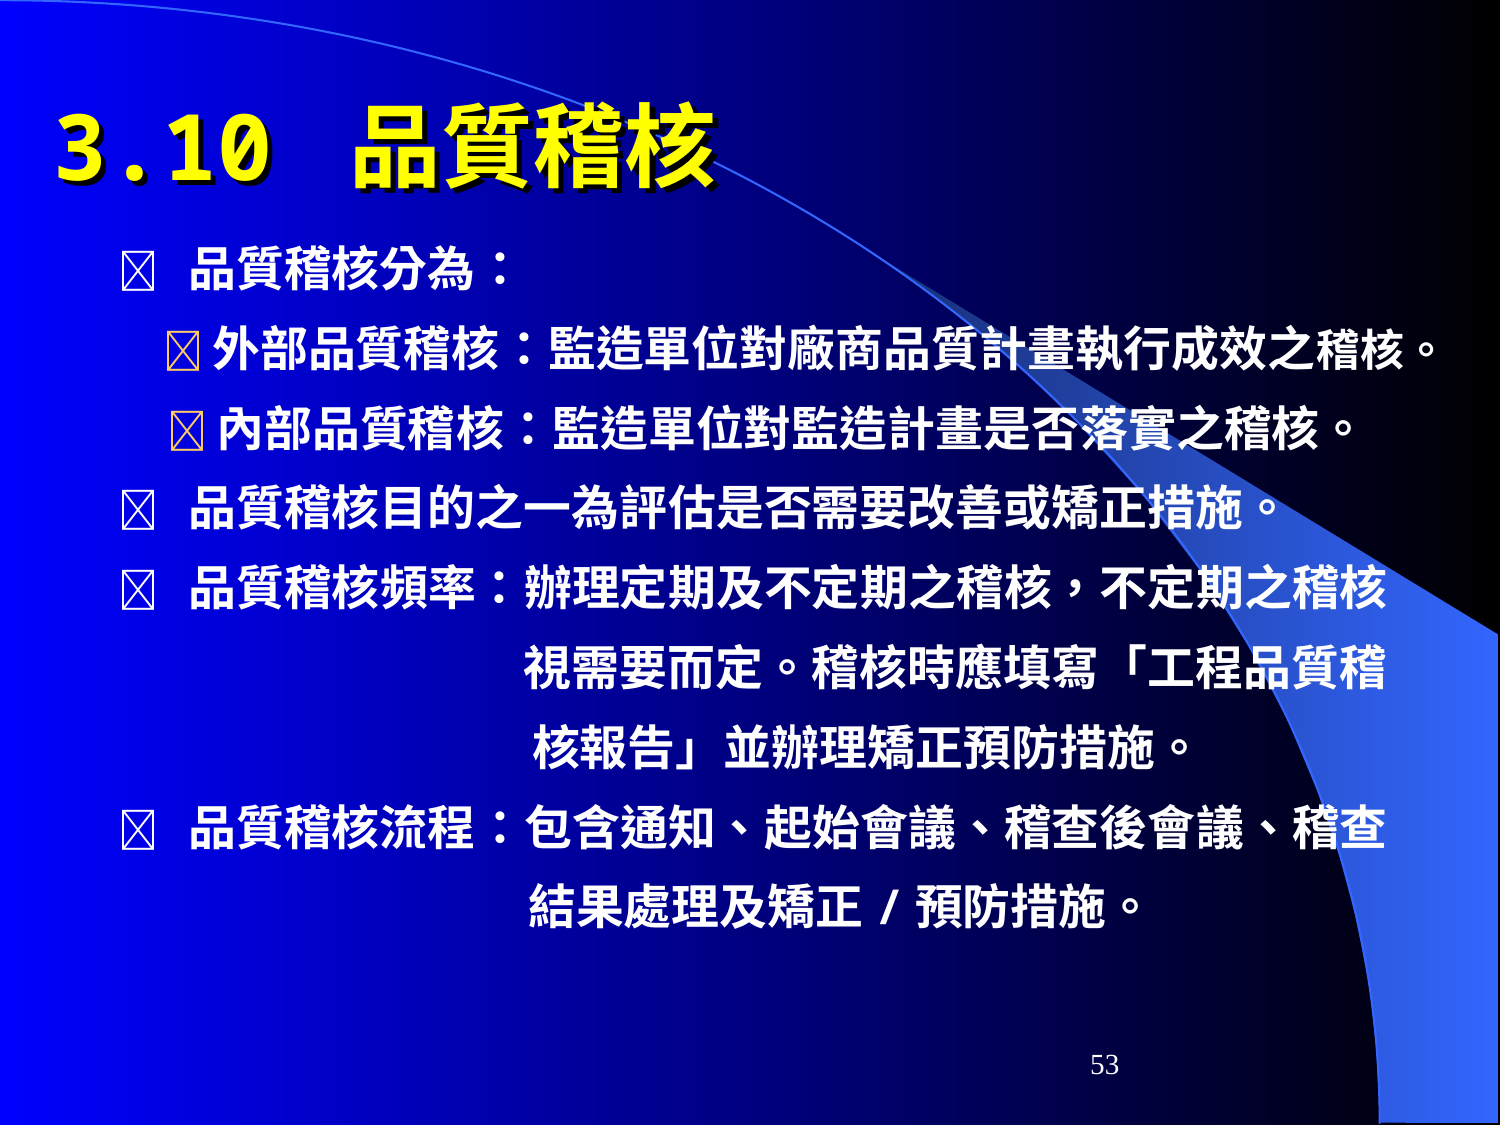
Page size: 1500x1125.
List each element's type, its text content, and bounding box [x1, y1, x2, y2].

text_box [1074, 1051, 1388, 1101]
title 3.10 品質稽核 [37, 75, 1313, 213]
list  品質稽核分為： 外部品質稽核：監造單位對廠商品質計畫執行成效之稽核。 內部品質稽核：監造單位對監造計畫是否落實之稽核。  品質稽核目的之一為評估是否需要改善或矯正措施。  品質稽核頻率：辦理定期及不定期之稽核，不定期之稽核 視需要而定。稽核時應填寫「工程品質稽 核報告」並辦理矯正預防措施。  品質稽核流程：包含通知、起始會議、稽查後會議、稽查 結果處理及矯正/預防措施。 [50, 237, 1438, 1051]
